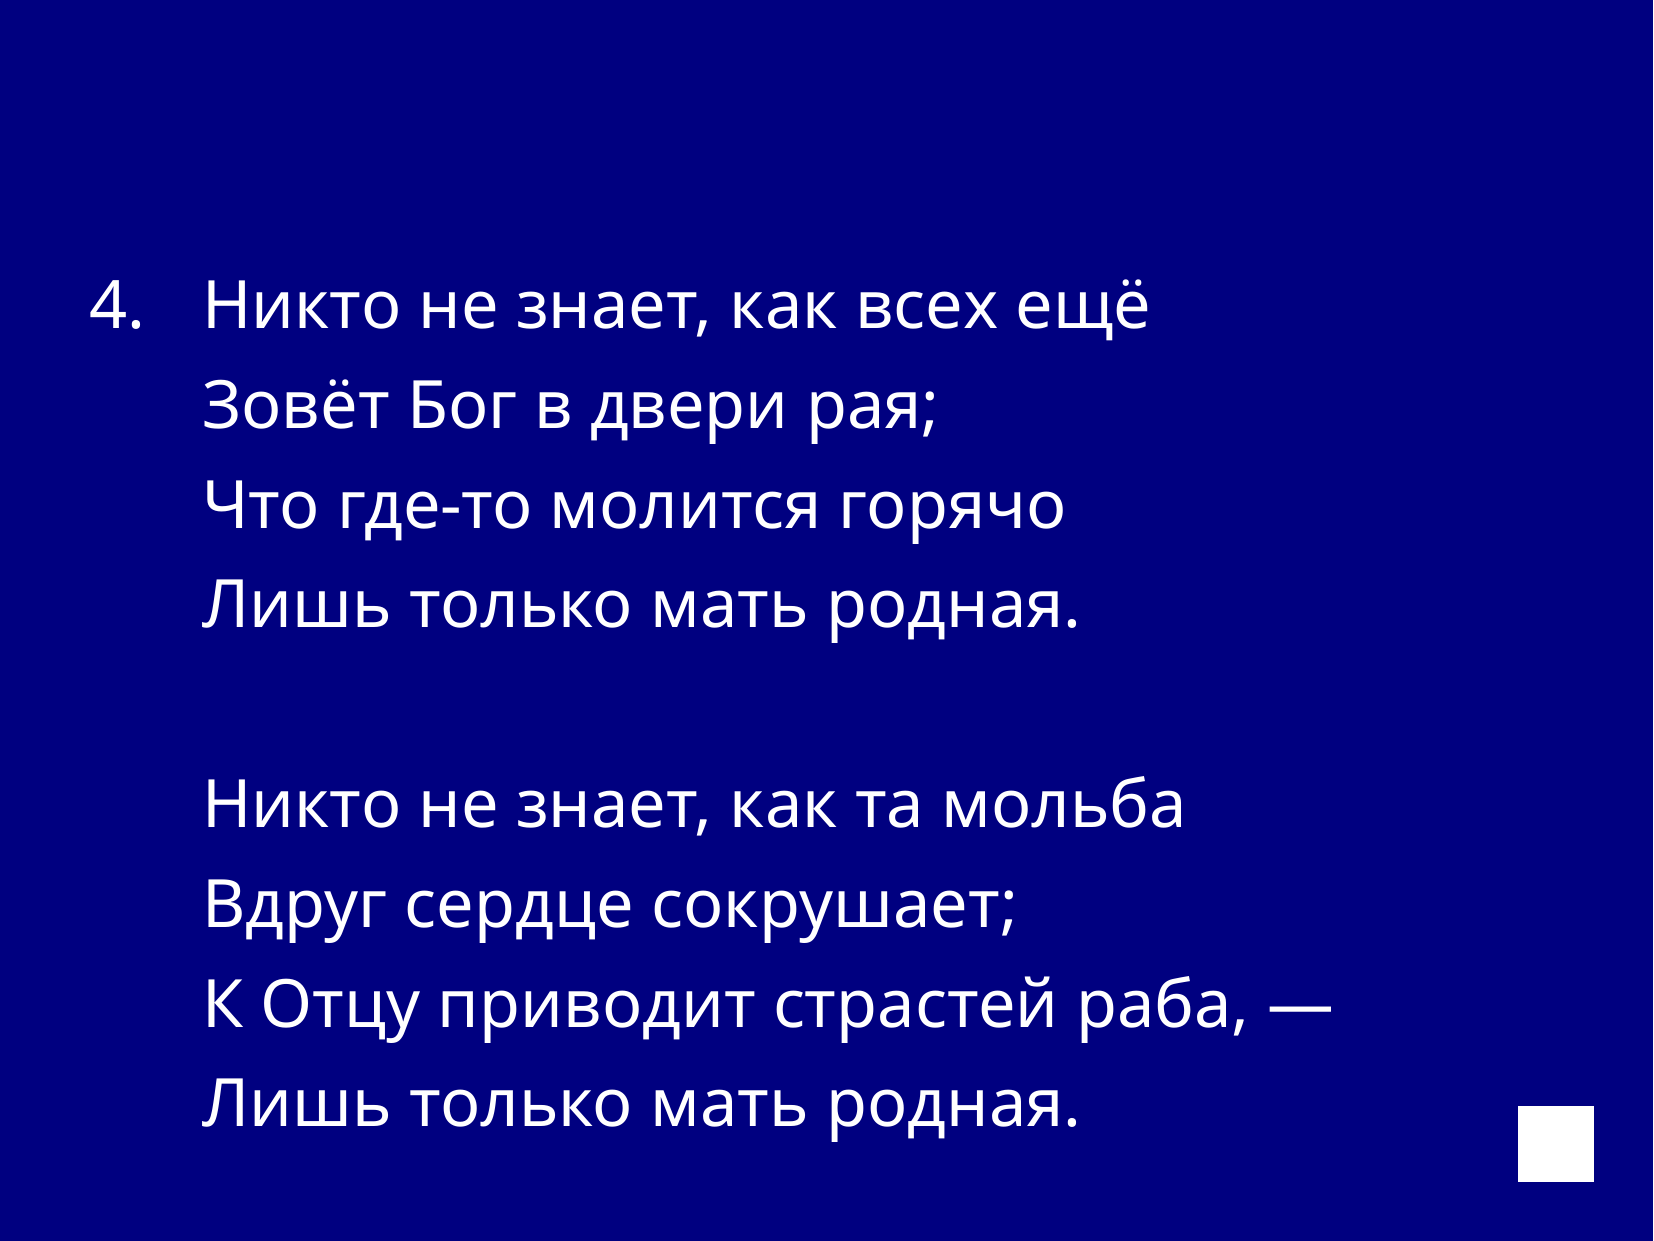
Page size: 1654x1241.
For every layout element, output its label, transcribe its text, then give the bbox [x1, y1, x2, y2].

text_box [1518, 1106, 1594, 1182]
text_box 4. Никто не знает, как всех ещё Зовёт Бог в двери рая; Что где-то молится горячо Лишь только мать родная. Никто не знает, как та мольба Вдруг сердце сокрушает; К Отцу приводит страстей раба, — Лишь только мать родная. [75, 150, 1576, 1163]
